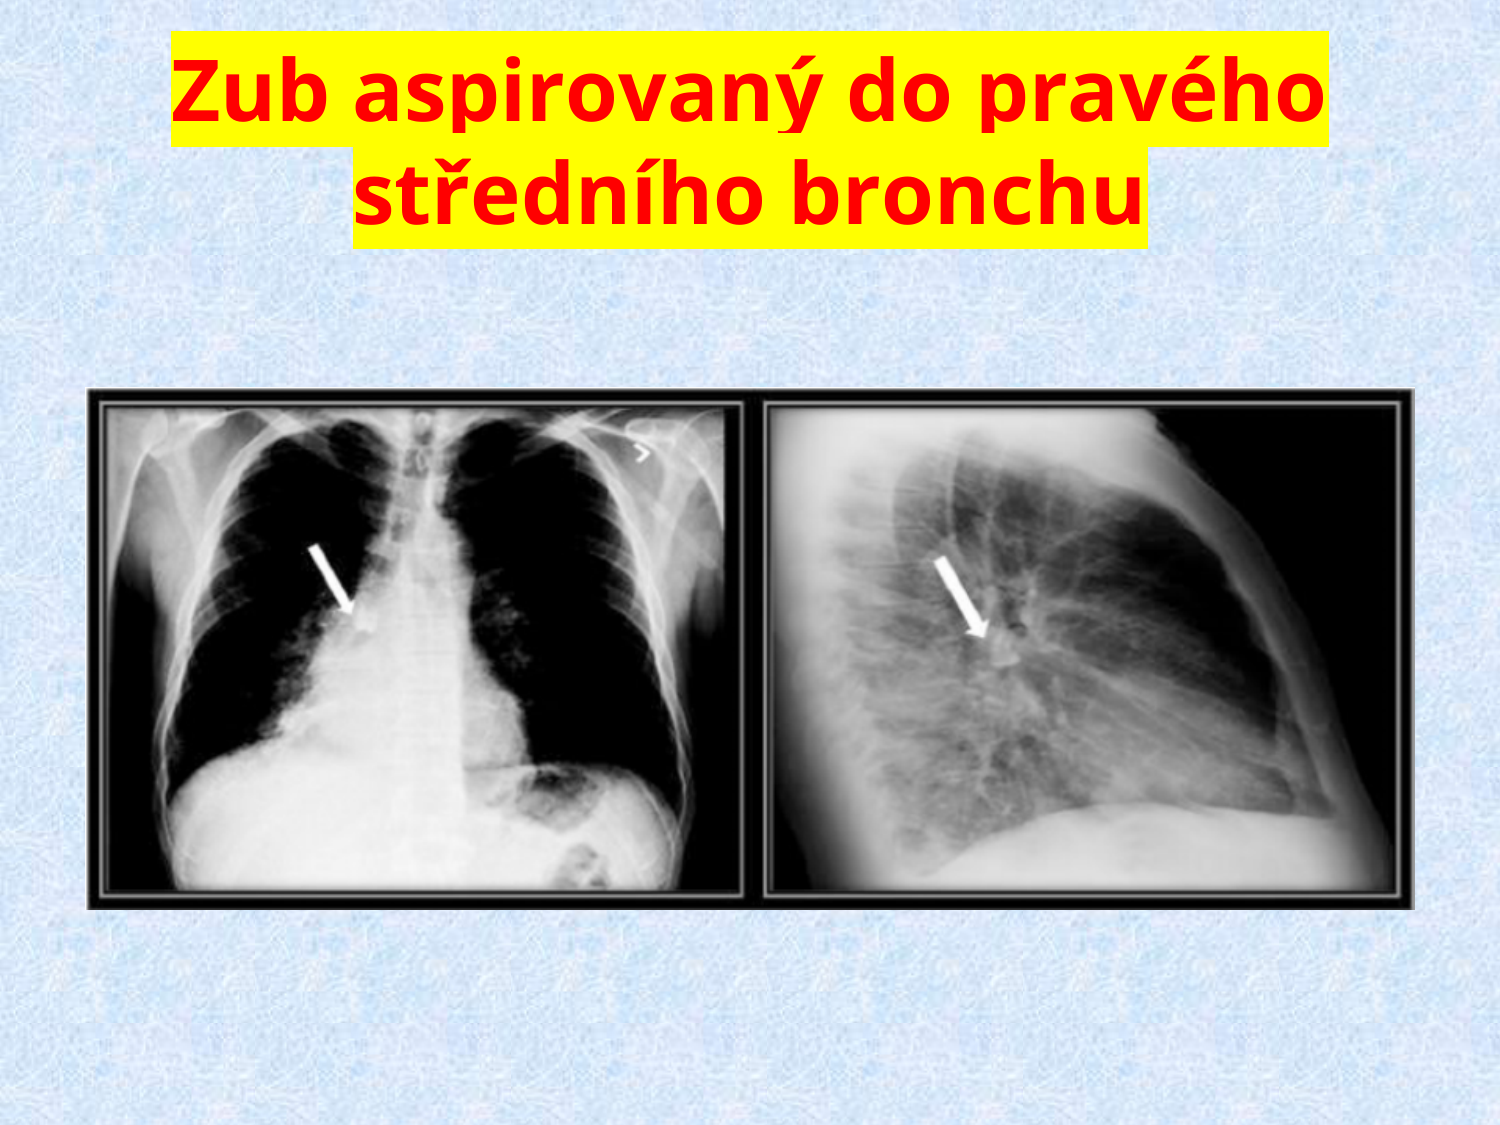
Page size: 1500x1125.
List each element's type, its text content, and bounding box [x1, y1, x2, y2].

title Zub aspirovaný do pravého středního bronchu [75, 28, 1426, 249]
picture [85, 387, 1415, 910]
